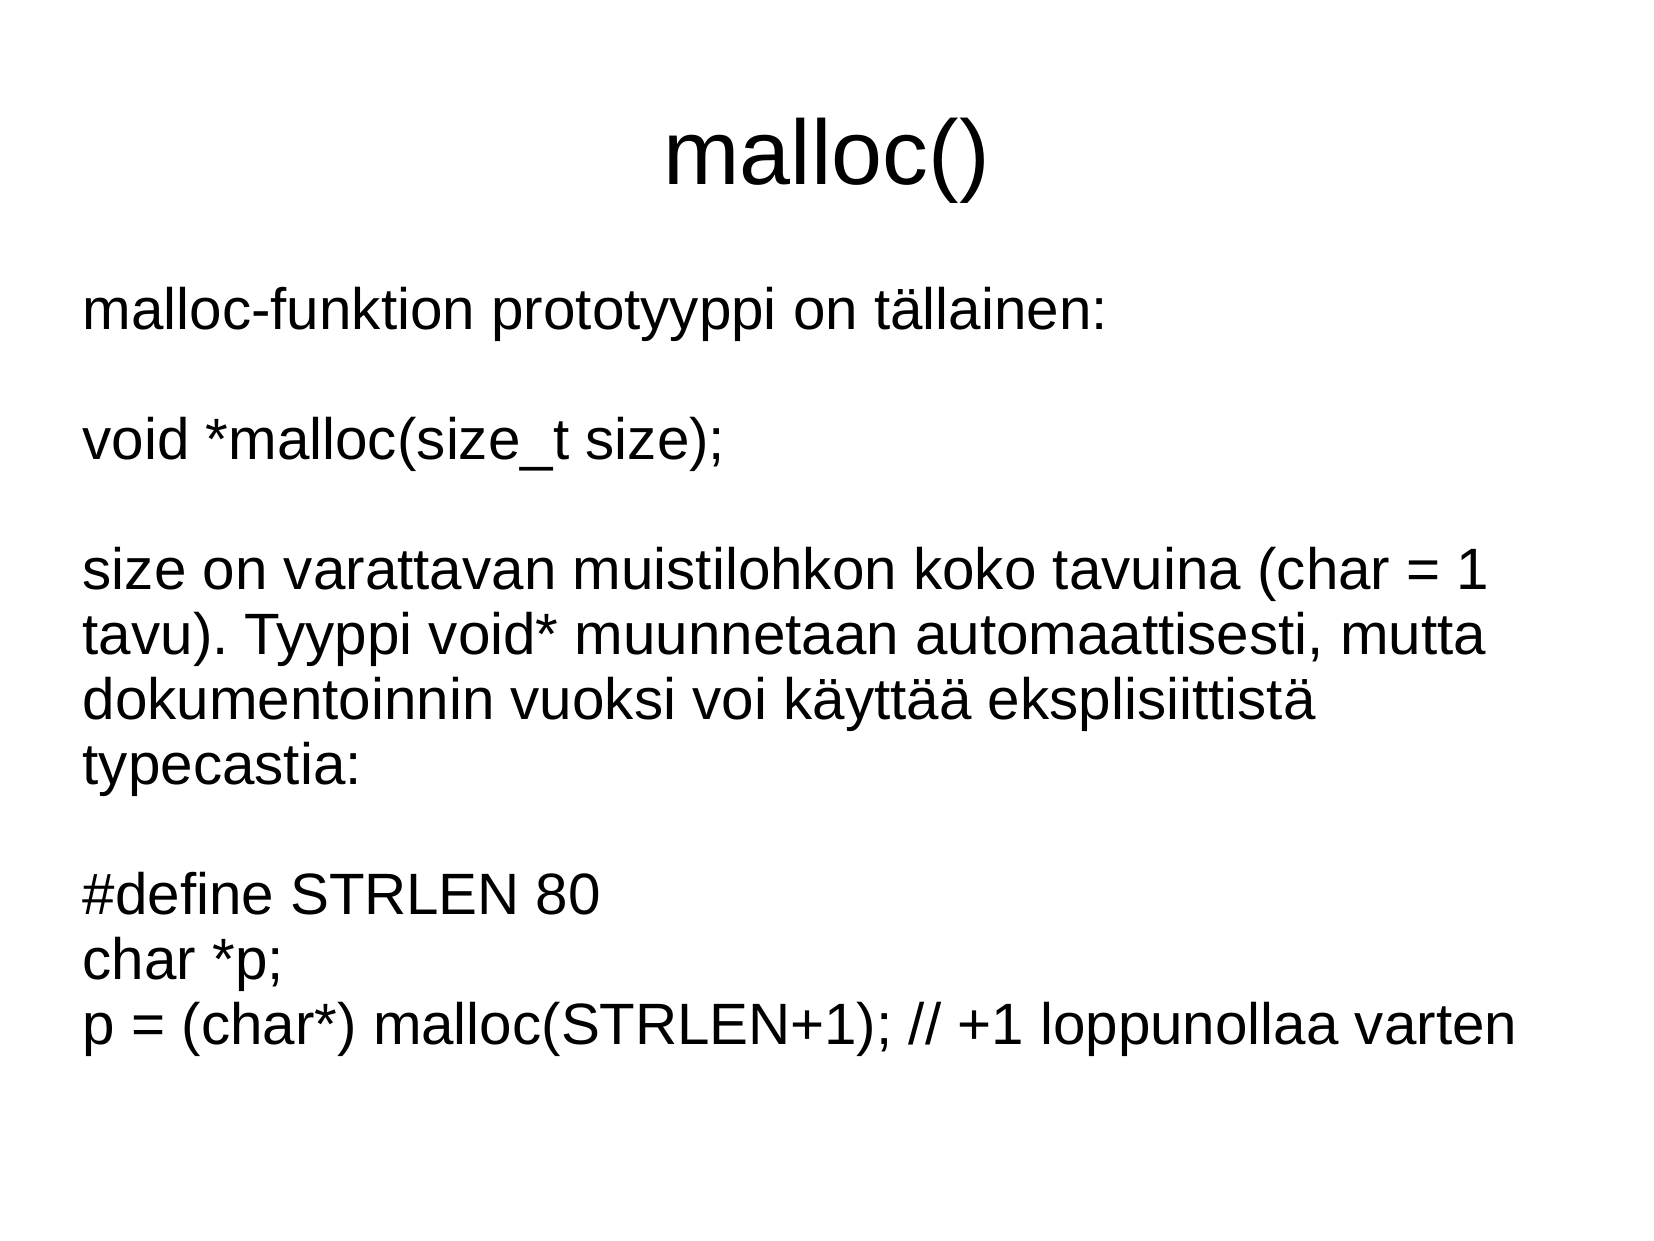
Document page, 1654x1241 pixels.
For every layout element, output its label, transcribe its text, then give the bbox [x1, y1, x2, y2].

subtitle malloc-funktion prototyyppi on tällainen: void *malloc(size_t size); size on varattavan muistilohkon koko tavuina (char = 1 tavu). Tyyppi void* muunnetaan automaattisesti, mutta dokumentoinnin vuoksi voi käyttää eksplisiittistä typecastia: #define STRLEN 80 char *p; p = (char*) malloc(STRLEN+1); // +1 loppunollaa varten [82, 278, 1571, 1121]
title malloc() [82, 56, 1571, 250]
